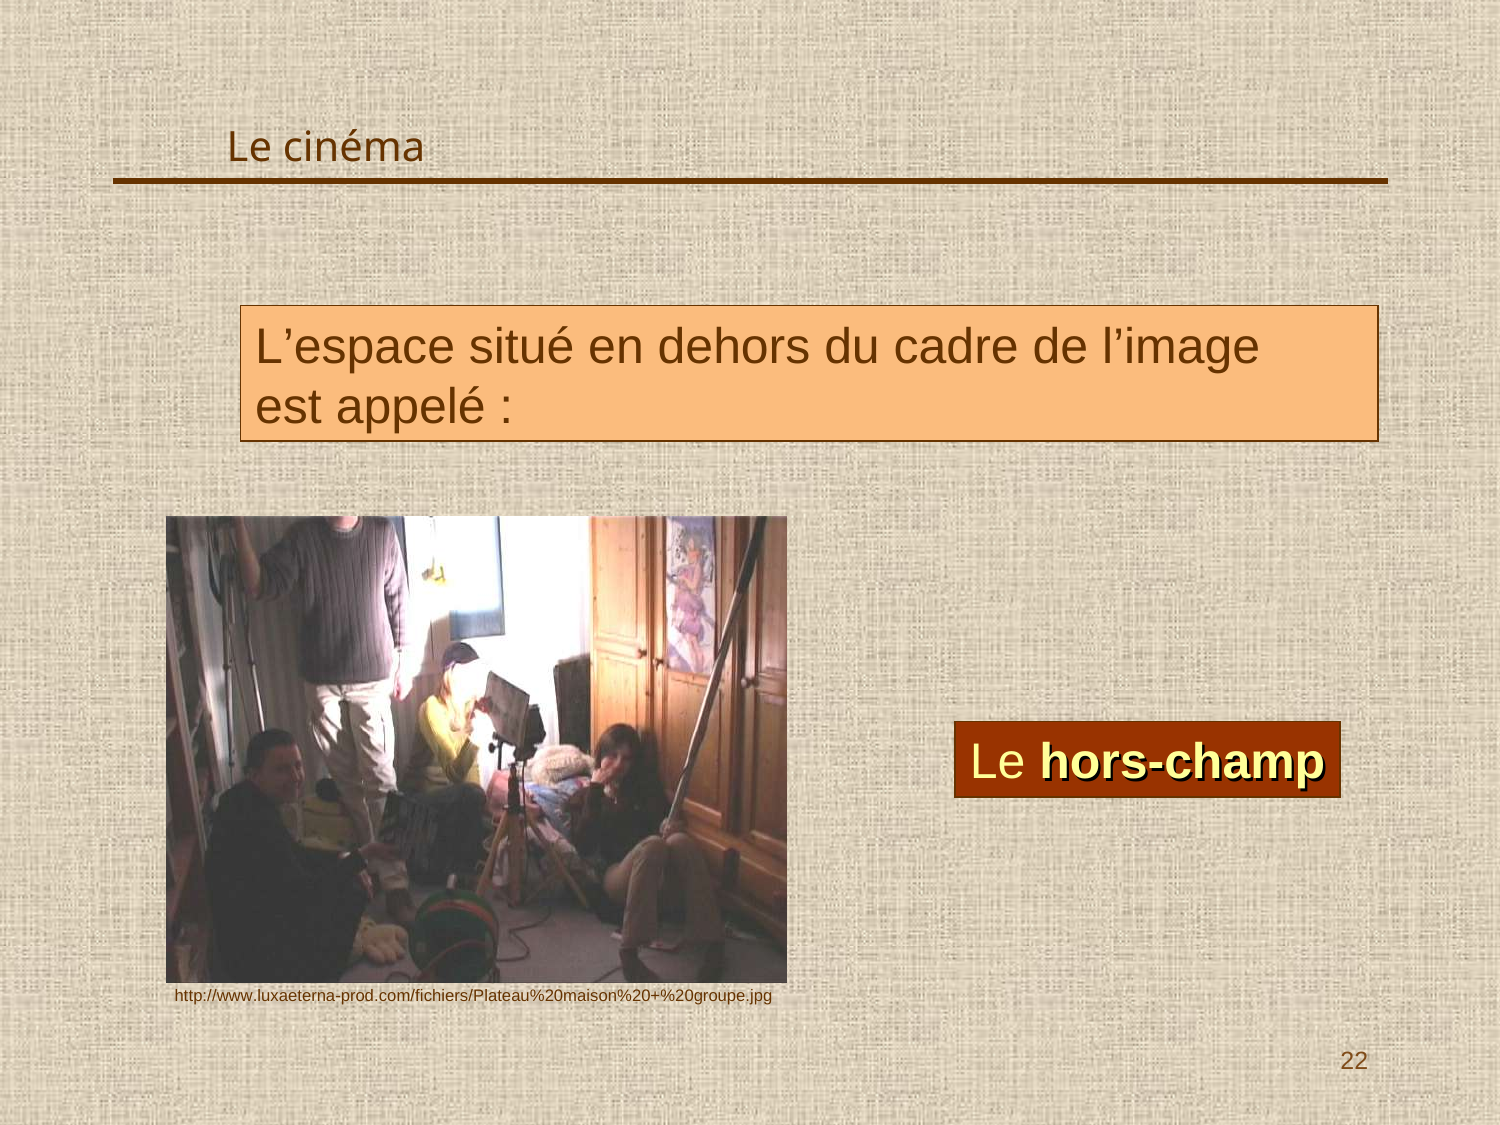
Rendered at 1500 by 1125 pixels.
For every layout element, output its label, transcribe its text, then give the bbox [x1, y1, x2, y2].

text_box http://www.luxaeterna-prod.com/fichiers/Plateau%20maison%20+%20groupe.jpg [145, 977, 803, 1013]
picture [0, 0, 1500, 1125]
text_box Le hors-champ [955, 721, 1341, 797]
text_box Le cinéma [211, 112, 441, 178]
text_box L’espace situé en dehors du cadre de l’image est appelé : [240, 305, 1378, 441]
